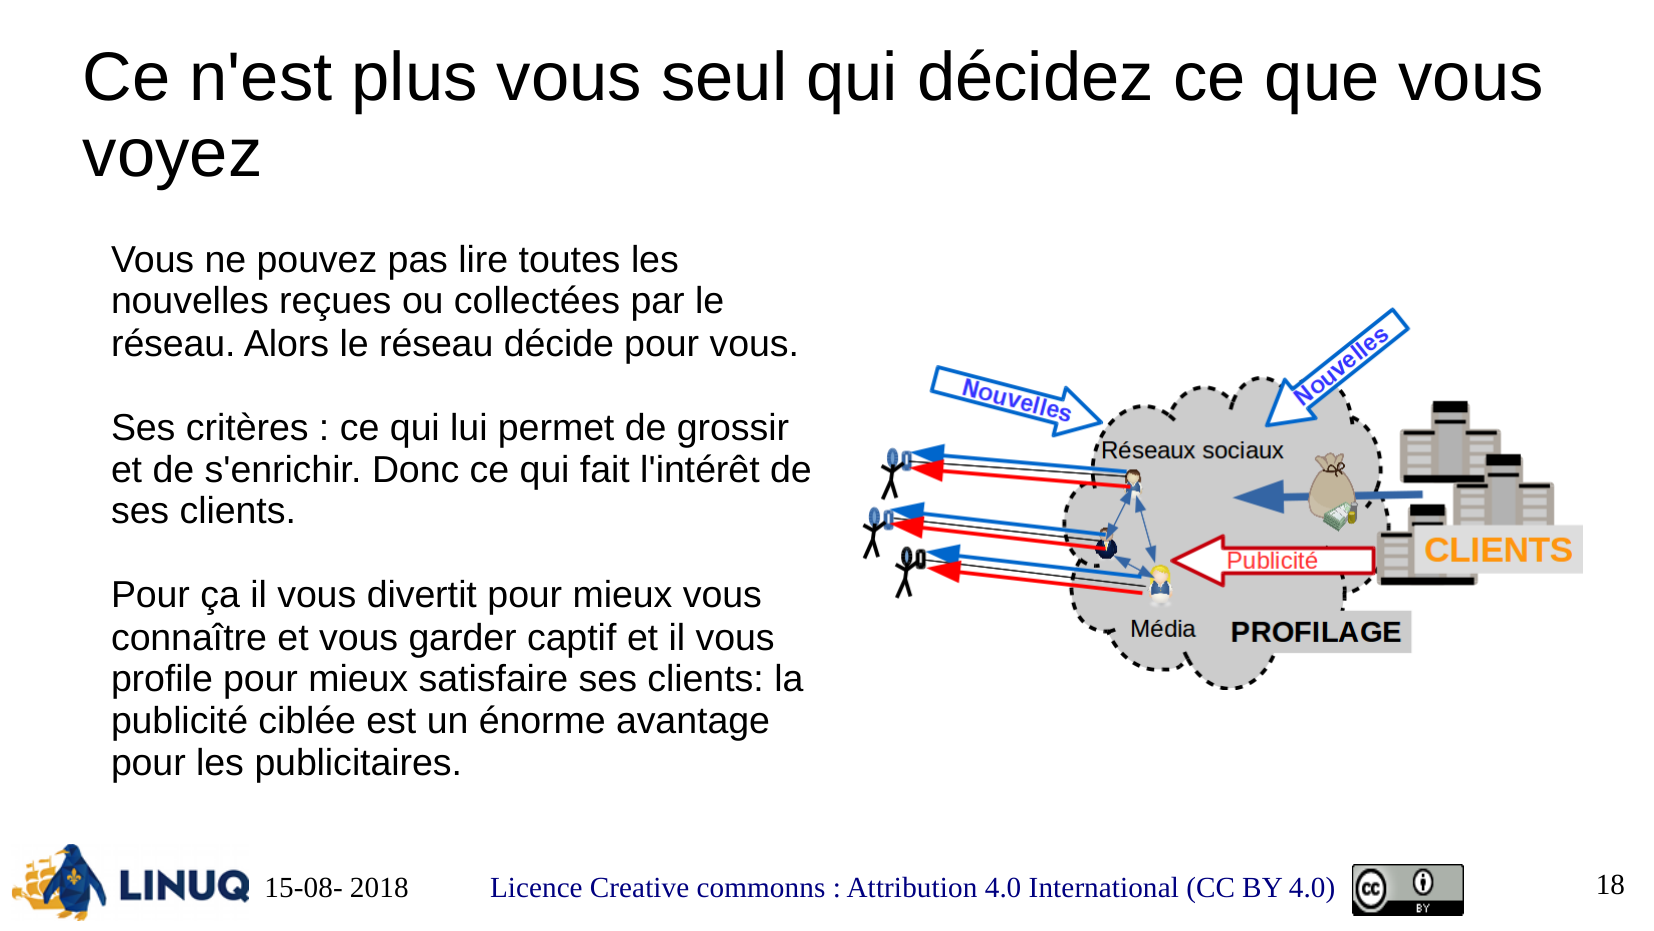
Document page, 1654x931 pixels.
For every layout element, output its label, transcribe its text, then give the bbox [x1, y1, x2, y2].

title Ce n'est plus vous seul qui décidez ce que vous voyez [82, 37, 1571, 193]
picture [1352, 864, 1464, 916]
picture [11, 844, 249, 921]
picture [861, 307, 1583, 691]
text_box Vous ne pouvez pas lire toutes les nouvelles reçues ou collectées par le réseau. Alors le réseau décide pour vous. Ses critères : ce qui lui permet de grossir et de s'enrichir. Donc ce qui fait l'intérêt de ses clients. Pour ça il vous divertit pour mieux vous connaître et vous garder captif et il vous profile pour mieux satisfaire ses clients: la publicité ciblée est un énorme avantage pour les publicitaires. [96, 230, 839, 792]
